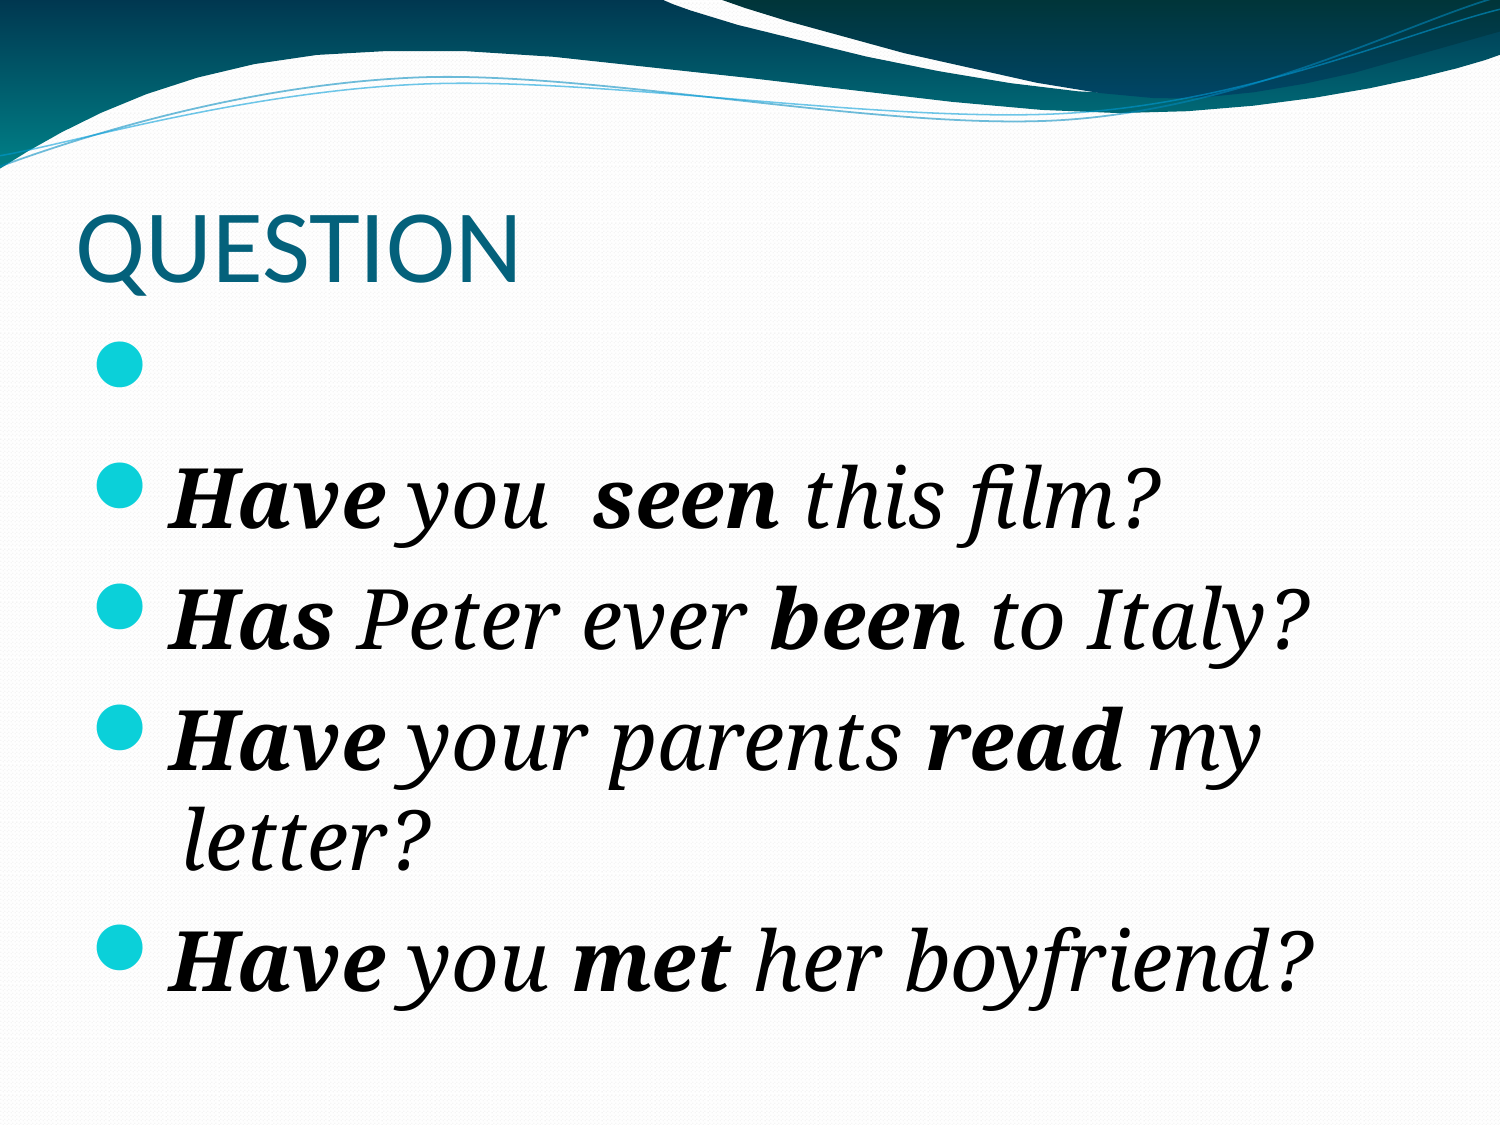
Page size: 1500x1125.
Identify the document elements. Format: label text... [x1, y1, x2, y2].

list Have you seen this film? Has Peter ever been to Italy? Have your parents read my letter? Have you met her boyfriend? [75, 317, 1426, 1038]
title QUESTION [75, 115, 1426, 304]
